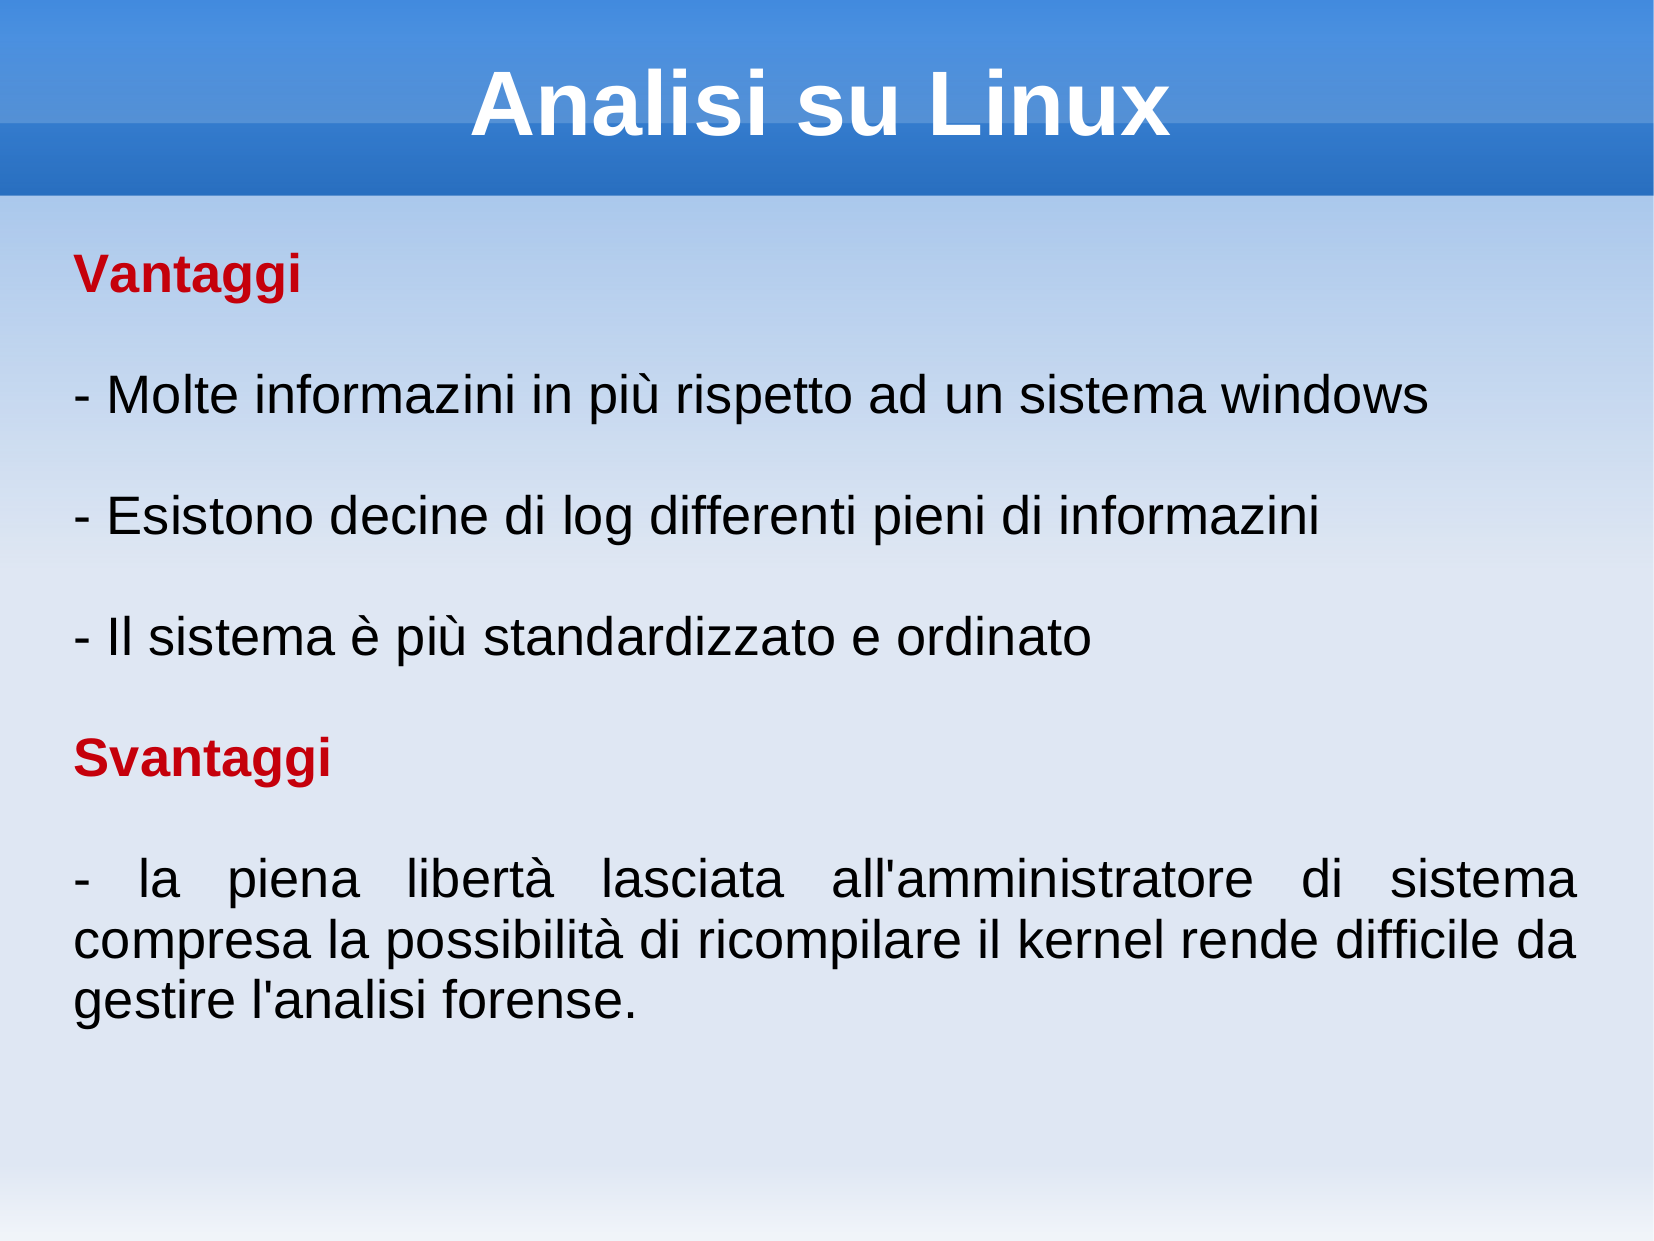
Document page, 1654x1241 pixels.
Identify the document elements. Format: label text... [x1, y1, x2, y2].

text_box Vantaggi - Molte informazini in più rispetto ad un sistema windows - Esistono decine di log differenti pieni di informazini - Il sistema è più standardizzato e ordinato Svantaggi - la piena libertà lasciata all'amministratore di sistema compresa la possibilità di ricompilare il kernel rende difficile da gestire l'analisi forense. [59, 236, 1595, 1099]
title Analisi su Linux [76, 7, 1565, 200]
picture [0, 0, 1654, 1241]
